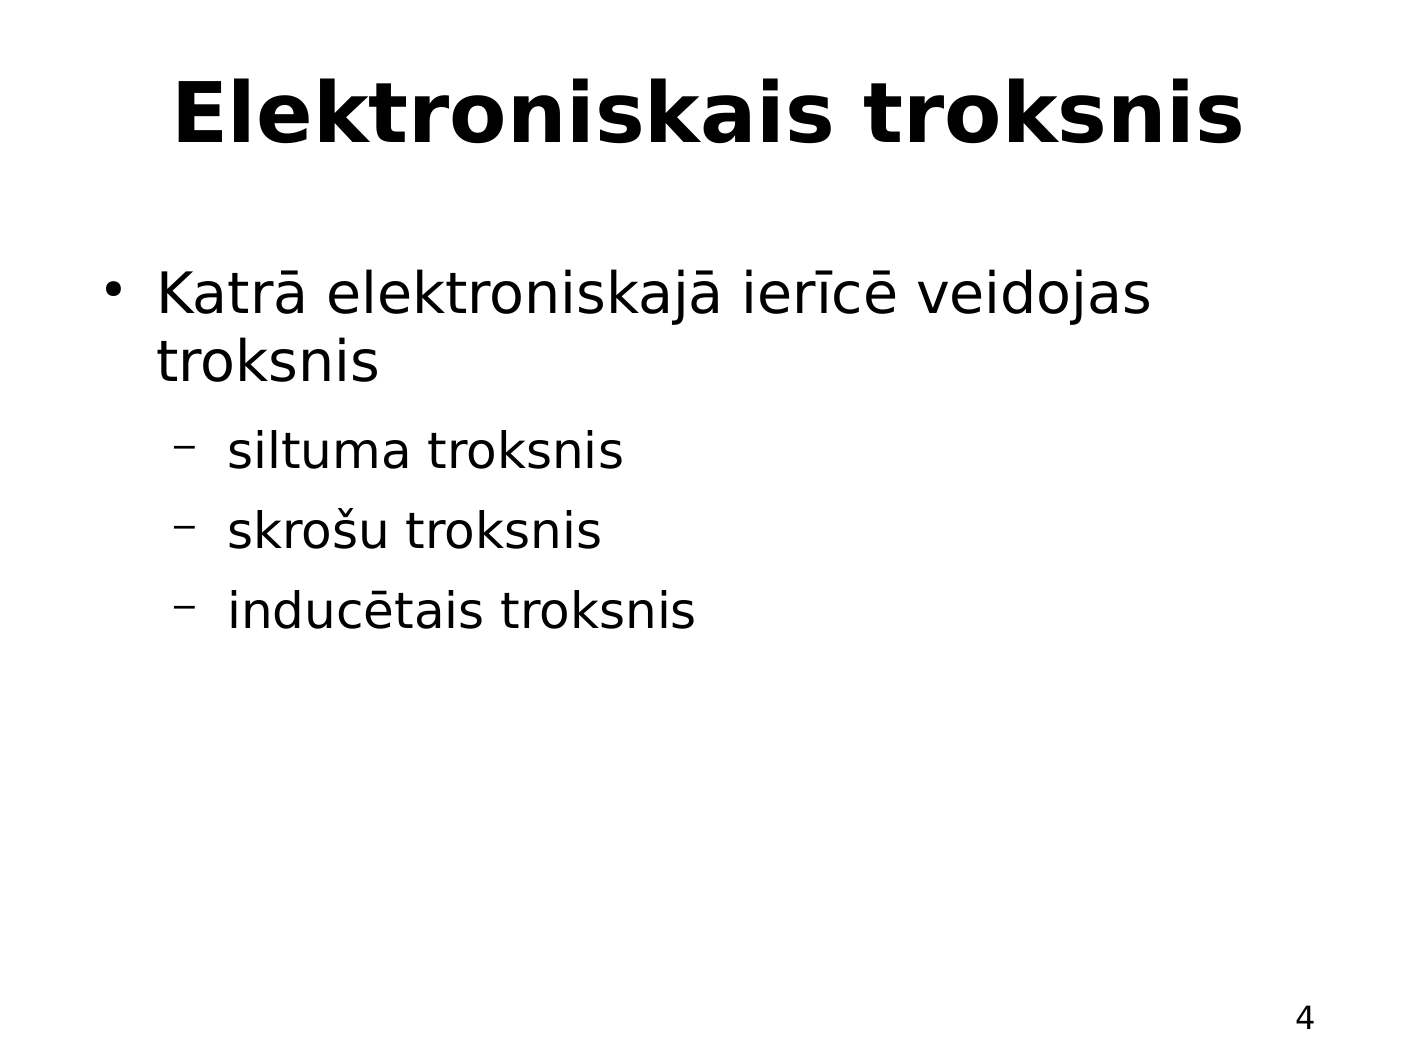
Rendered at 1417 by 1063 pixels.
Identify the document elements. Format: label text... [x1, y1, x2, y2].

list Katrā elektroniskajā ierīcē veidojas troksnis siltuma troksnis skrošu troksnis inducētais troksnis [70, 248, 1346, 865]
title Elektroniskais troksnis [70, 42, 1346, 168]
